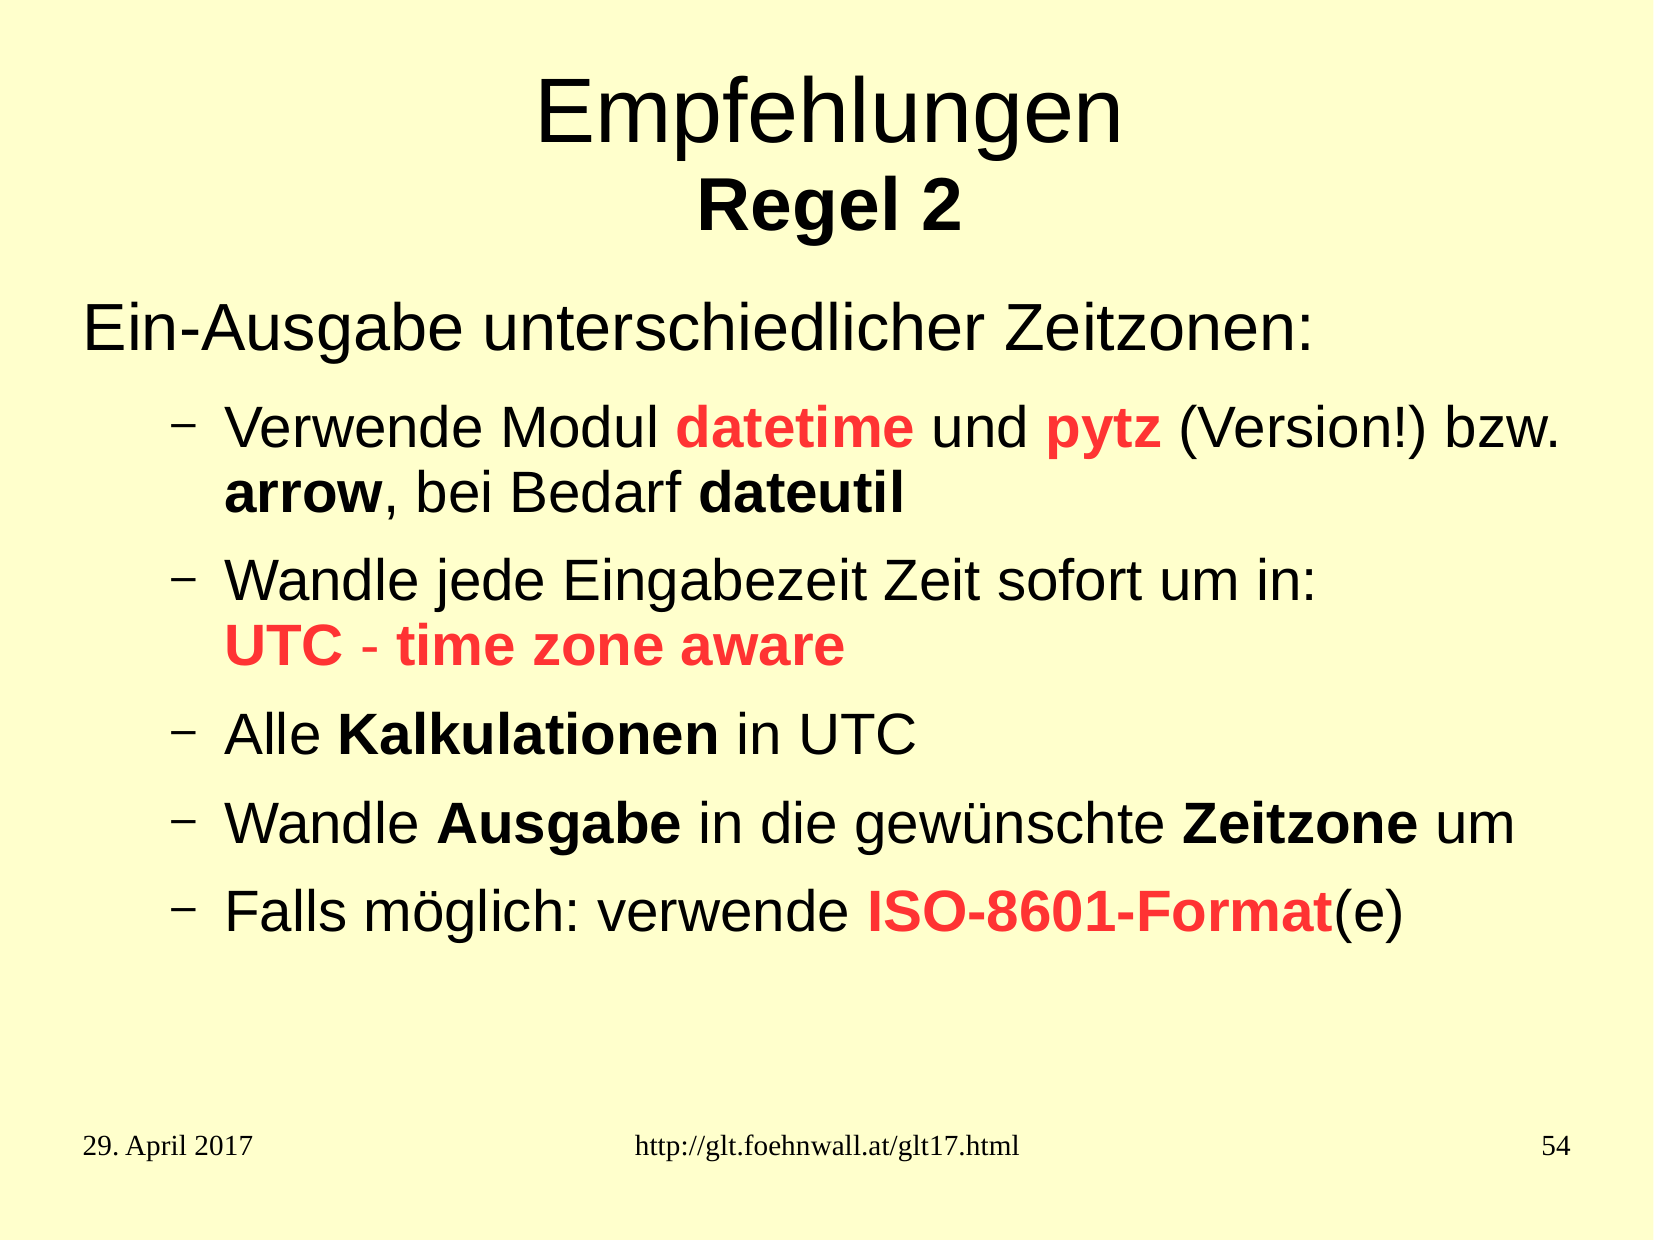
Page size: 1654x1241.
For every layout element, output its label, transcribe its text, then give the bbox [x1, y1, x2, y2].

list Ein-Ausgabe unterschiedlicher Zeitzonen: Verwende Modul datetime und pytz (Version!) bzw. arrow, bei Bedarf dateutil Wandle jede Eingabezeit Zeit sofort um in: UTC - time zone aware Alle Kalkulationen in UTC Wandle Ausgabe in die gewünschte Zeitzone um Falls möglich: verwende ISO-8601-Format(e) [82, 290, 1571, 1111]
title Empfehlungen Regel 2 [85, 49, 1575, 257]
